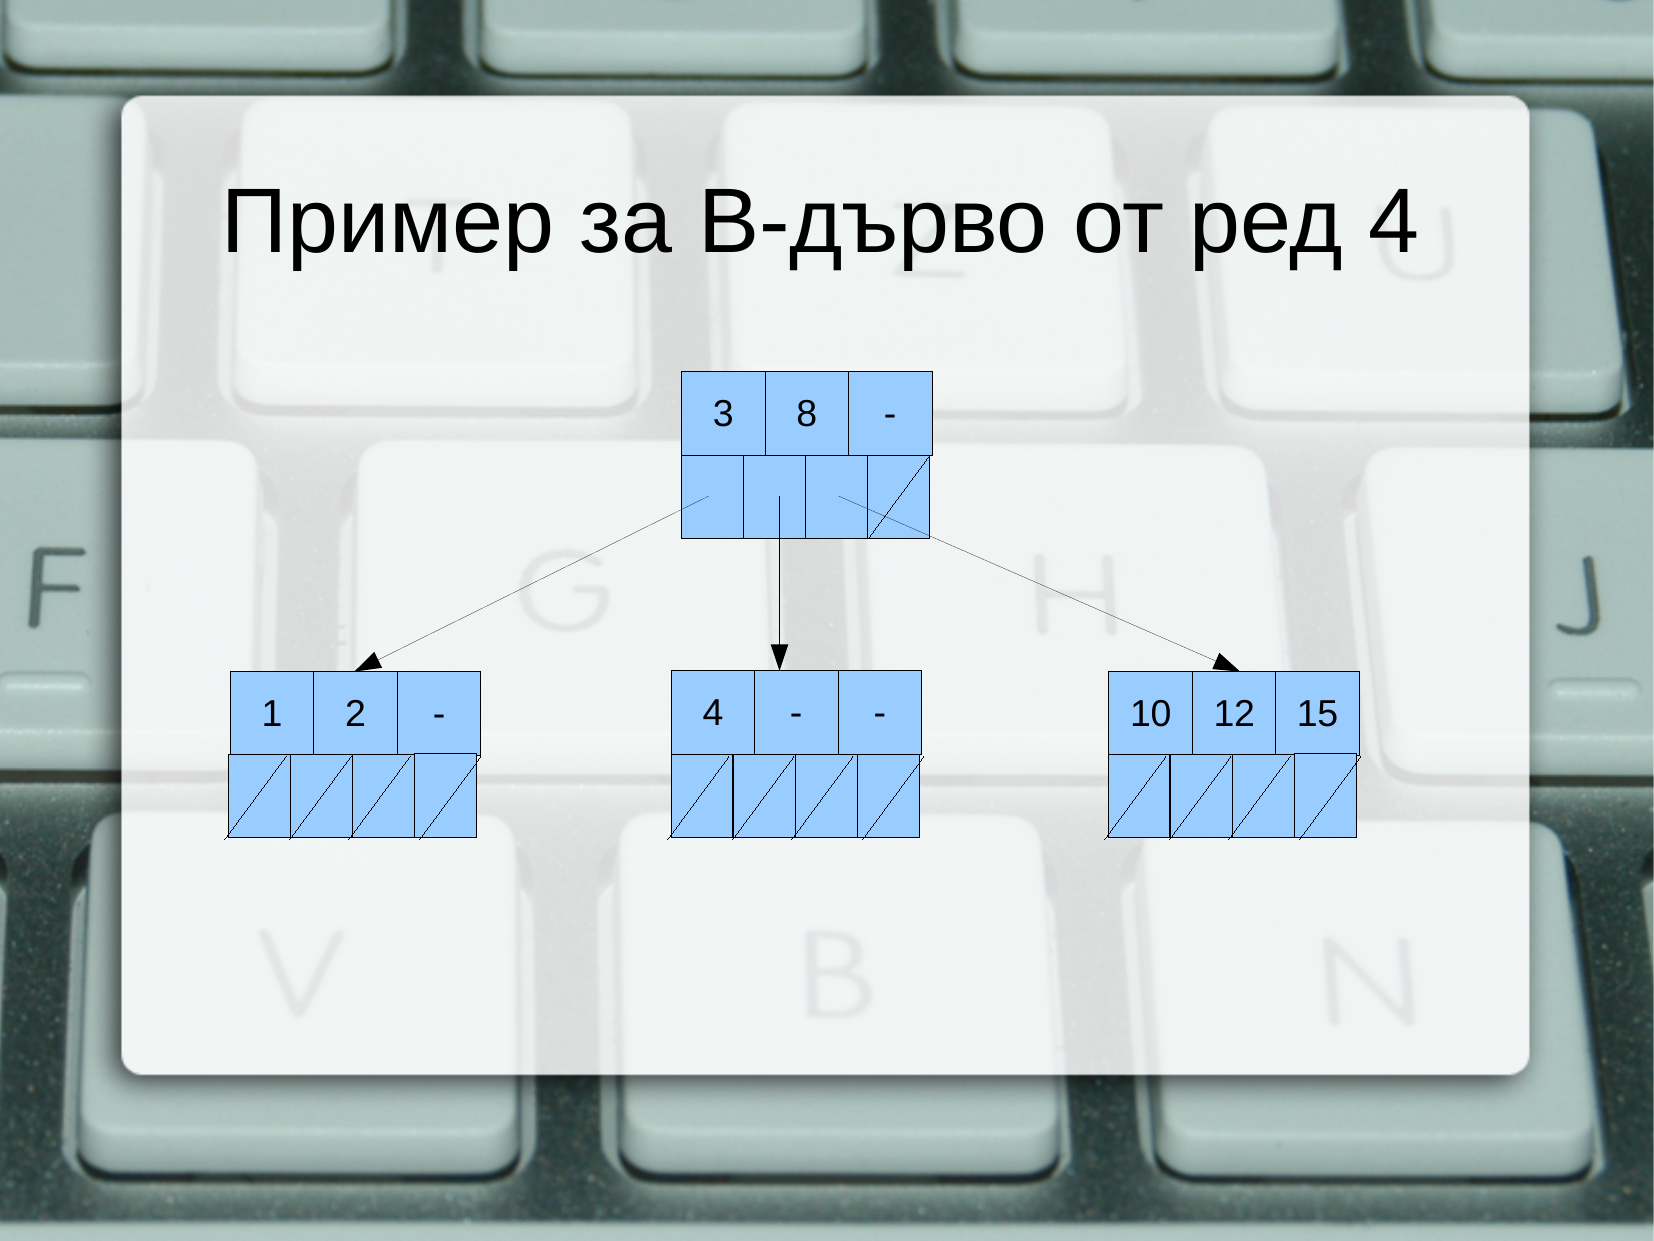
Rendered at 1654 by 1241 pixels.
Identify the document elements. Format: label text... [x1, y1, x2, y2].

text_box [228, 753, 477, 838]
text_box 2 [313, 671, 397, 754]
text_box - [397, 671, 481, 756]
text_box 4 [671, 670, 754, 755]
text_box 12 [1192, 671, 1275, 754]
text_box 3 [681, 371, 765, 456]
title Пример за B-дърво от ред 4 [135, 117, 1506, 325]
text_box [1108, 753, 1357, 838]
text_box - [838, 670, 922, 755]
text_box [681, 455, 930, 539]
text_box 10 [1108, 671, 1192, 754]
text_box [671, 754, 920, 838]
text_box - [754, 670, 838, 754]
text_box 1 [230, 671, 313, 754]
text_box 15 [1275, 671, 1360, 756]
text_box 8 [765, 371, 848, 455]
picture [0, 0, 1654, 1241]
text_box - [848, 371, 933, 456]
